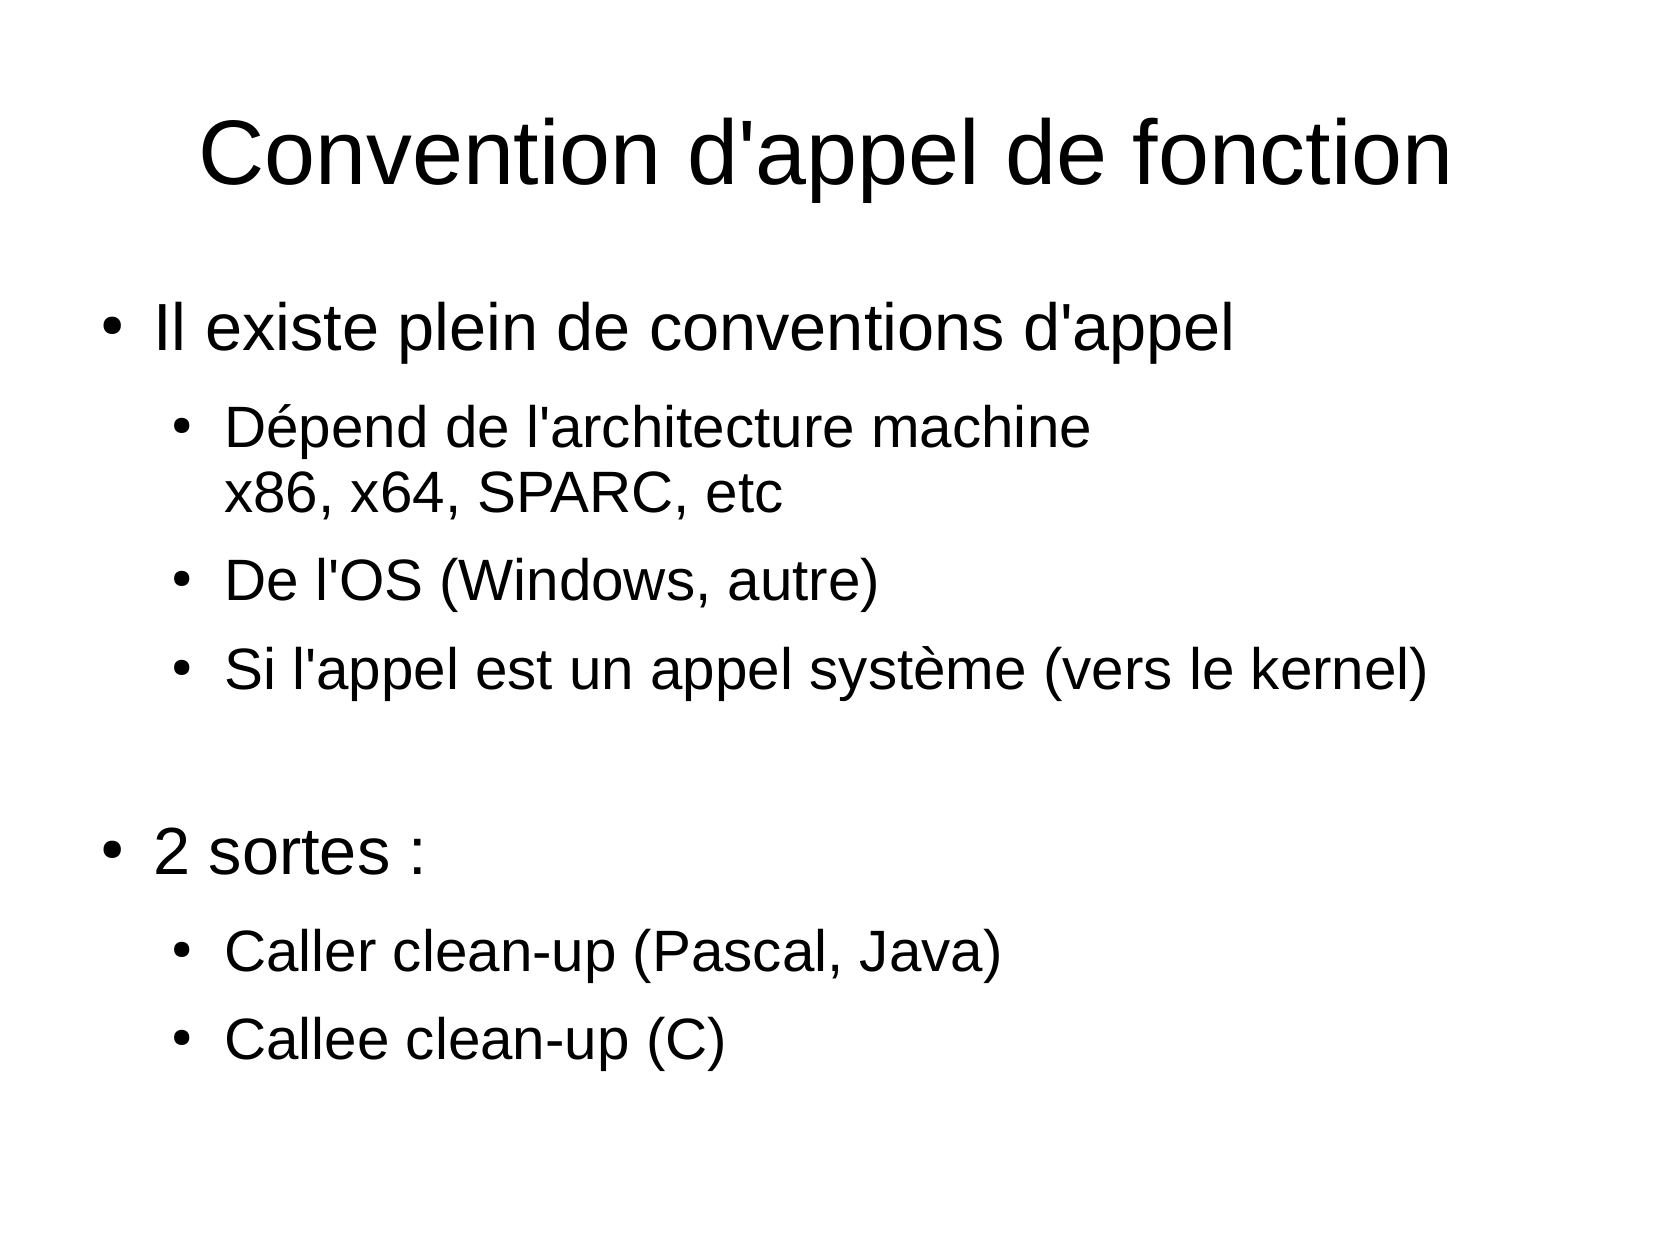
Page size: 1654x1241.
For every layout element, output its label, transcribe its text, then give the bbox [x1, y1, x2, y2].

title Convention d'appel de fonction [82, 56, 1571, 250]
list Il existe plein de conventions d'appel Dépend de l'architecture machine x86, x64, SPARC, etc De l'OS (Windows, autre) Si l'appel est un appel système (vers le kernel) 2 sortes : Caller clean-up (Pascal, Java) Callee clean-up (C) [82, 290, 1571, 1094]
